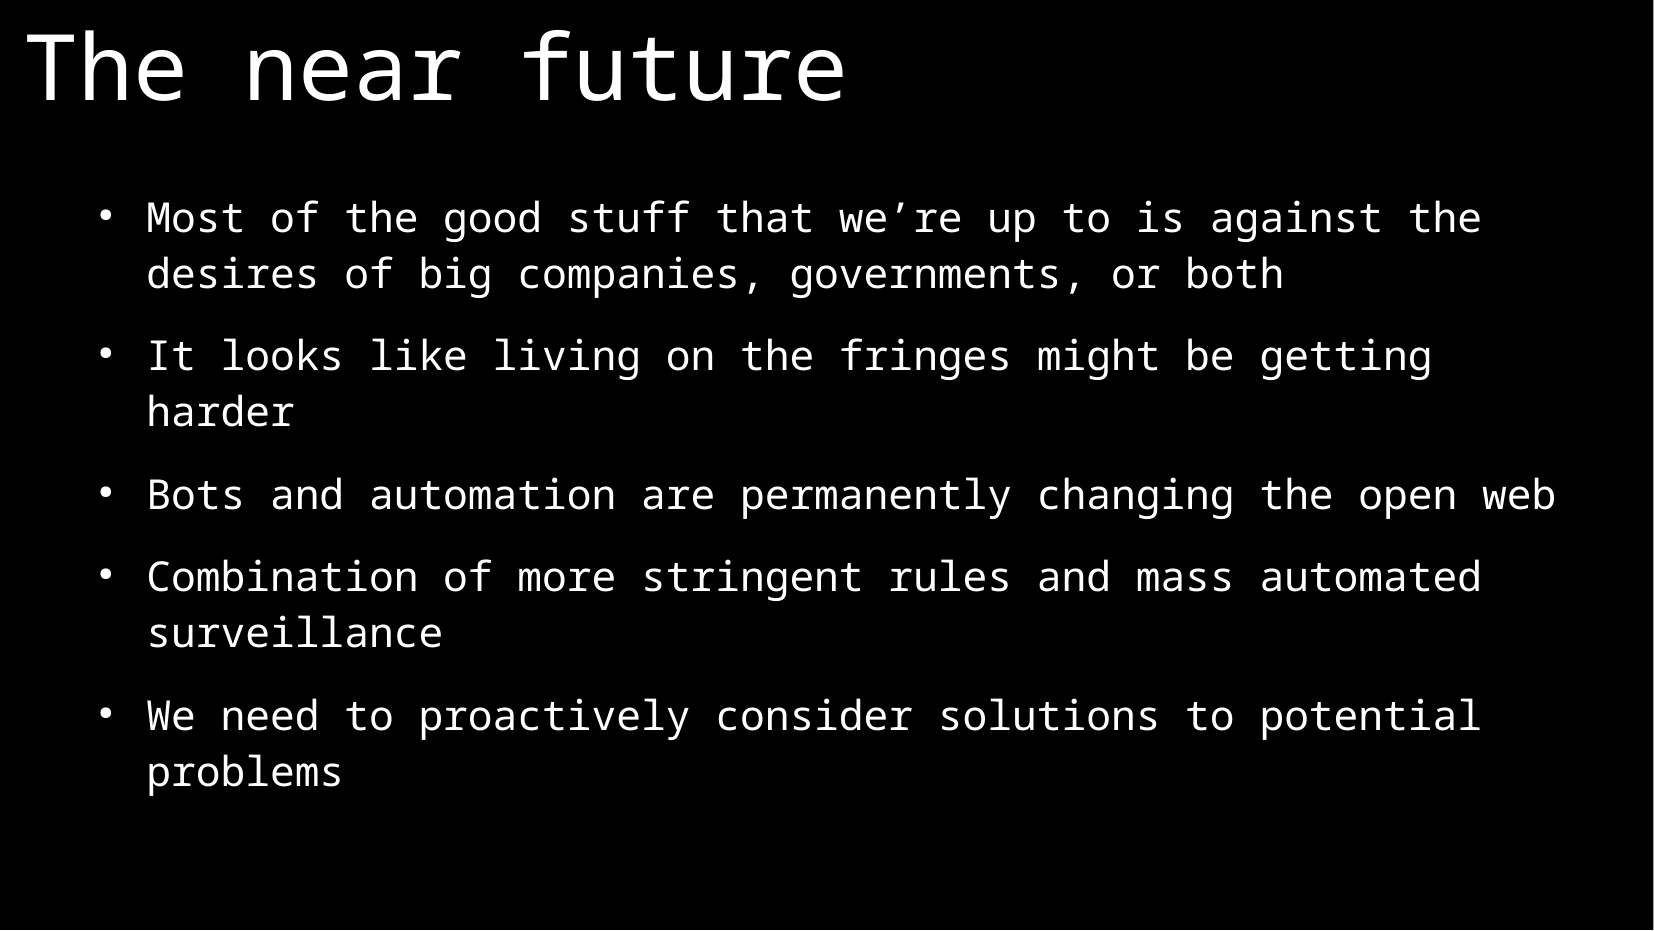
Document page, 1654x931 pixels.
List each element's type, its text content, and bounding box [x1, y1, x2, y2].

title The near future [23, 11, 1589, 119]
list Most of the good stuff that we’re up to is against the desires of big companies, governments, or both It looks like living on the fringes might be getting harder Bots and automation are permanently changing the open web Combination of more stringent rules and mass automated surveillance We need to proactively consider solutions to potential problems [82, 188, 1571, 857]
